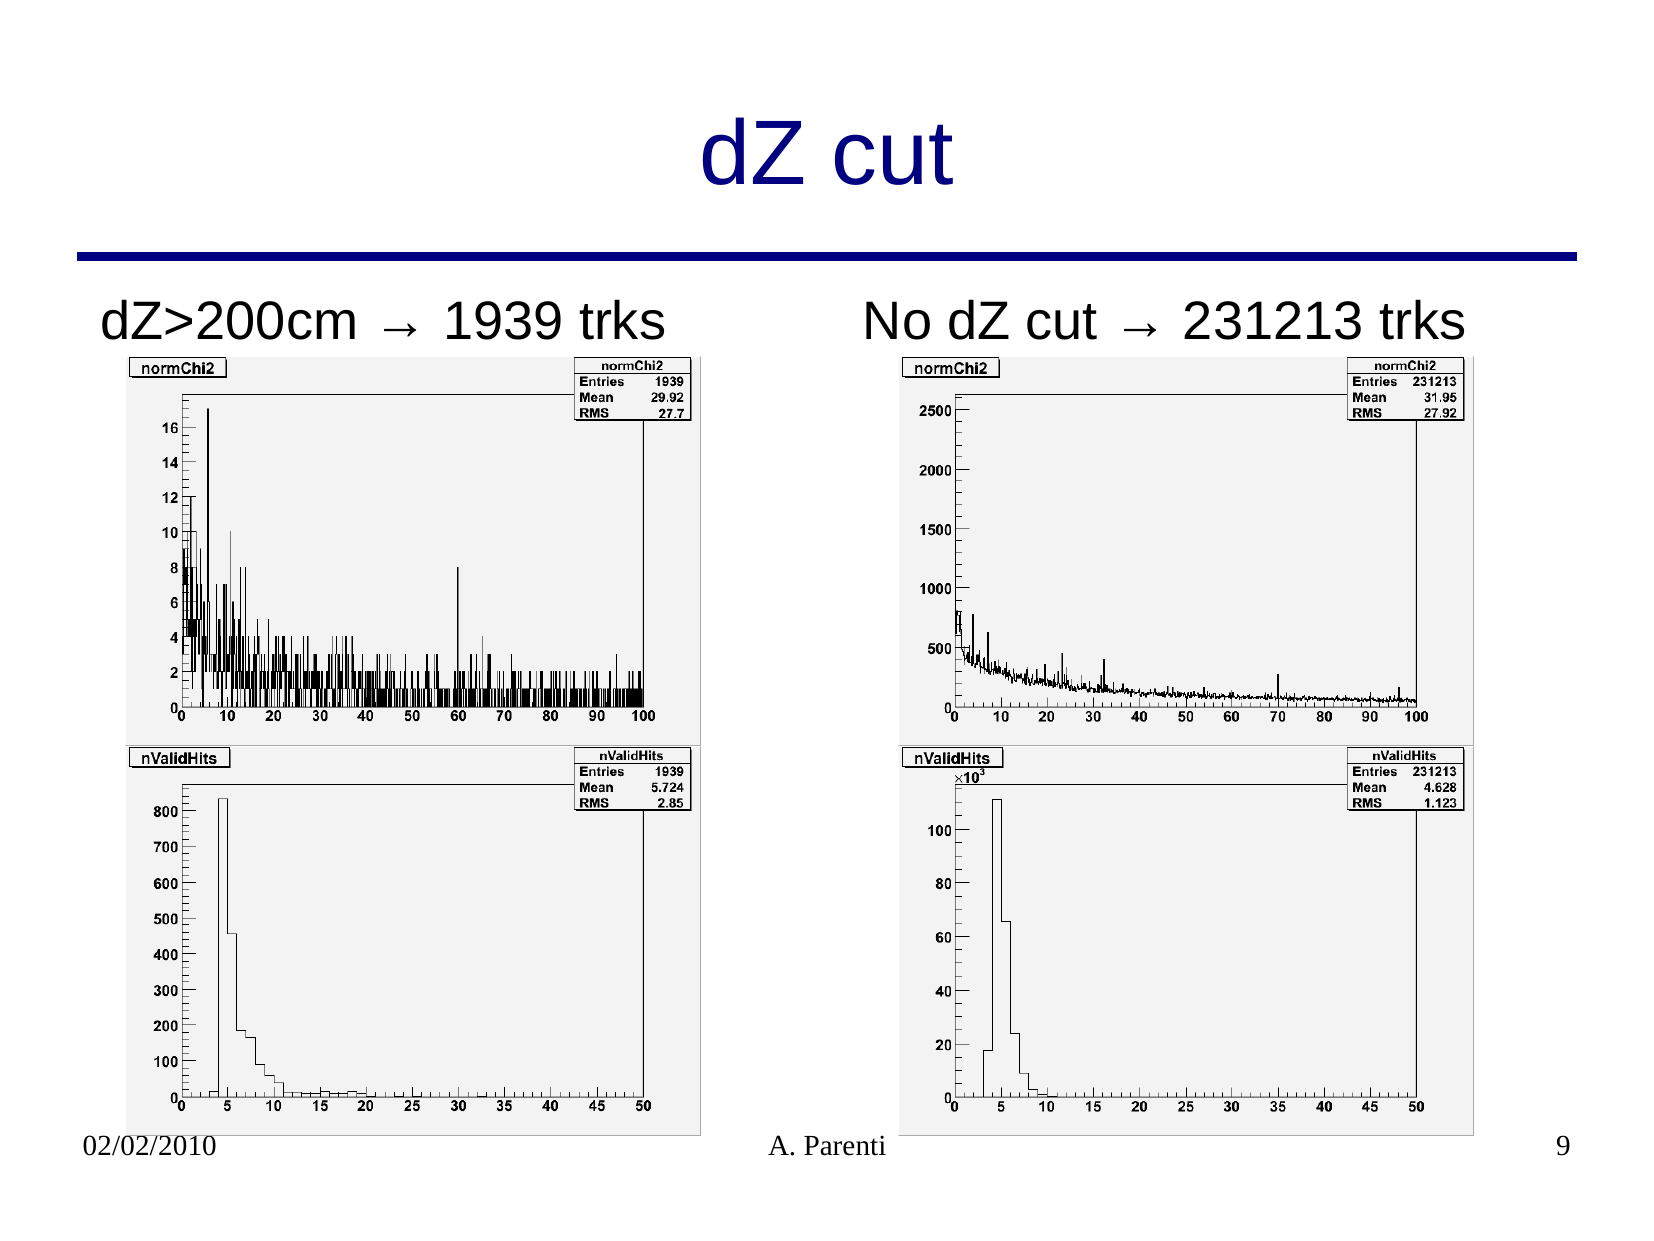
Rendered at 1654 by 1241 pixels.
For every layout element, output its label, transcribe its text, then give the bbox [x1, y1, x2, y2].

picture [897, 355, 1474, 1136]
picture [124, 355, 701, 1136]
list dZ>200cm → 1939 trks [82, 290, 809, 1094]
list No dZ cut → 231213 trks [845, 290, 1572, 1094]
title dZ cut [82, 56, 1571, 250]
